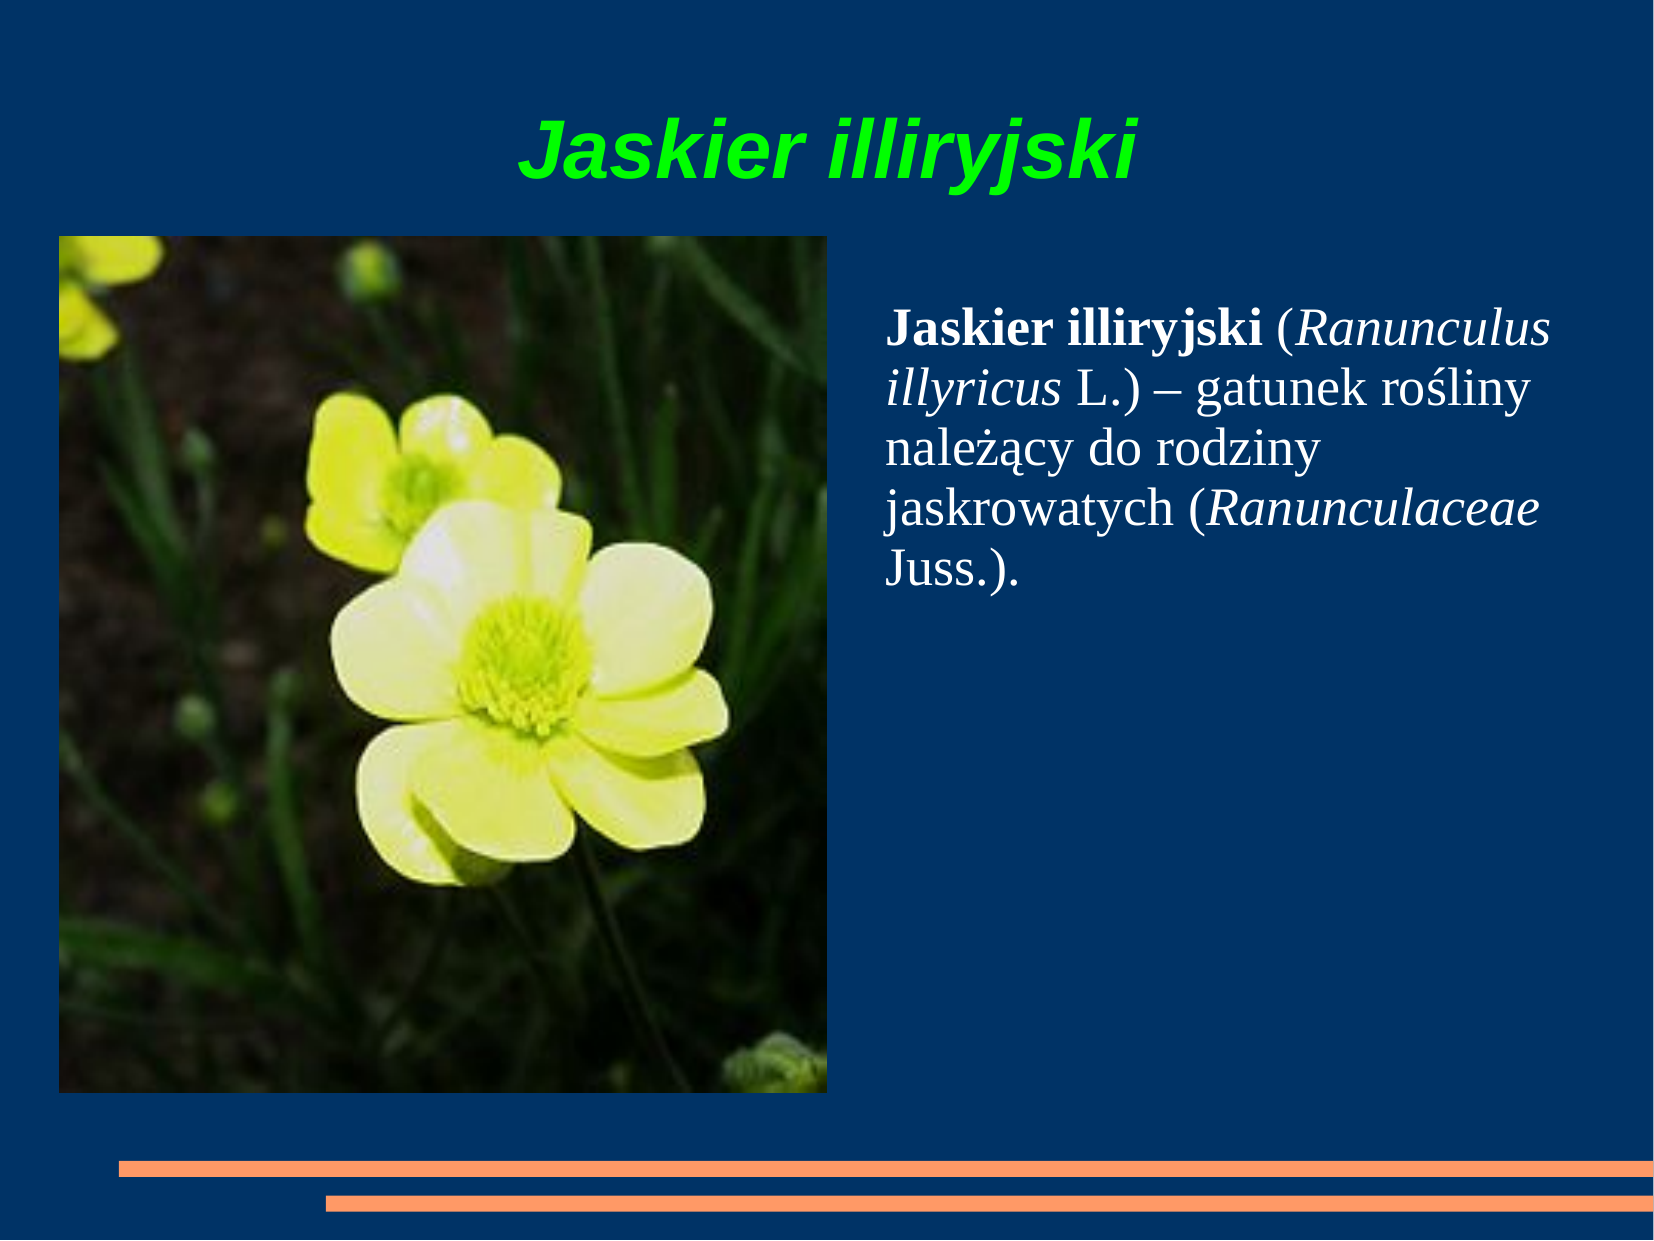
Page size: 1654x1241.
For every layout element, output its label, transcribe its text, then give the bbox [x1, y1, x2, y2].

picture [59, 236, 827, 1093]
title Jaskier illiryjski [121, 53, 1534, 247]
list Jaskier illiryjski (Ranunculus illyricus L.) – gatunek rośliny należący do rodziny jaskrowatych (Ranunculaceae Juss.). [885, 297, 1589, 1093]
